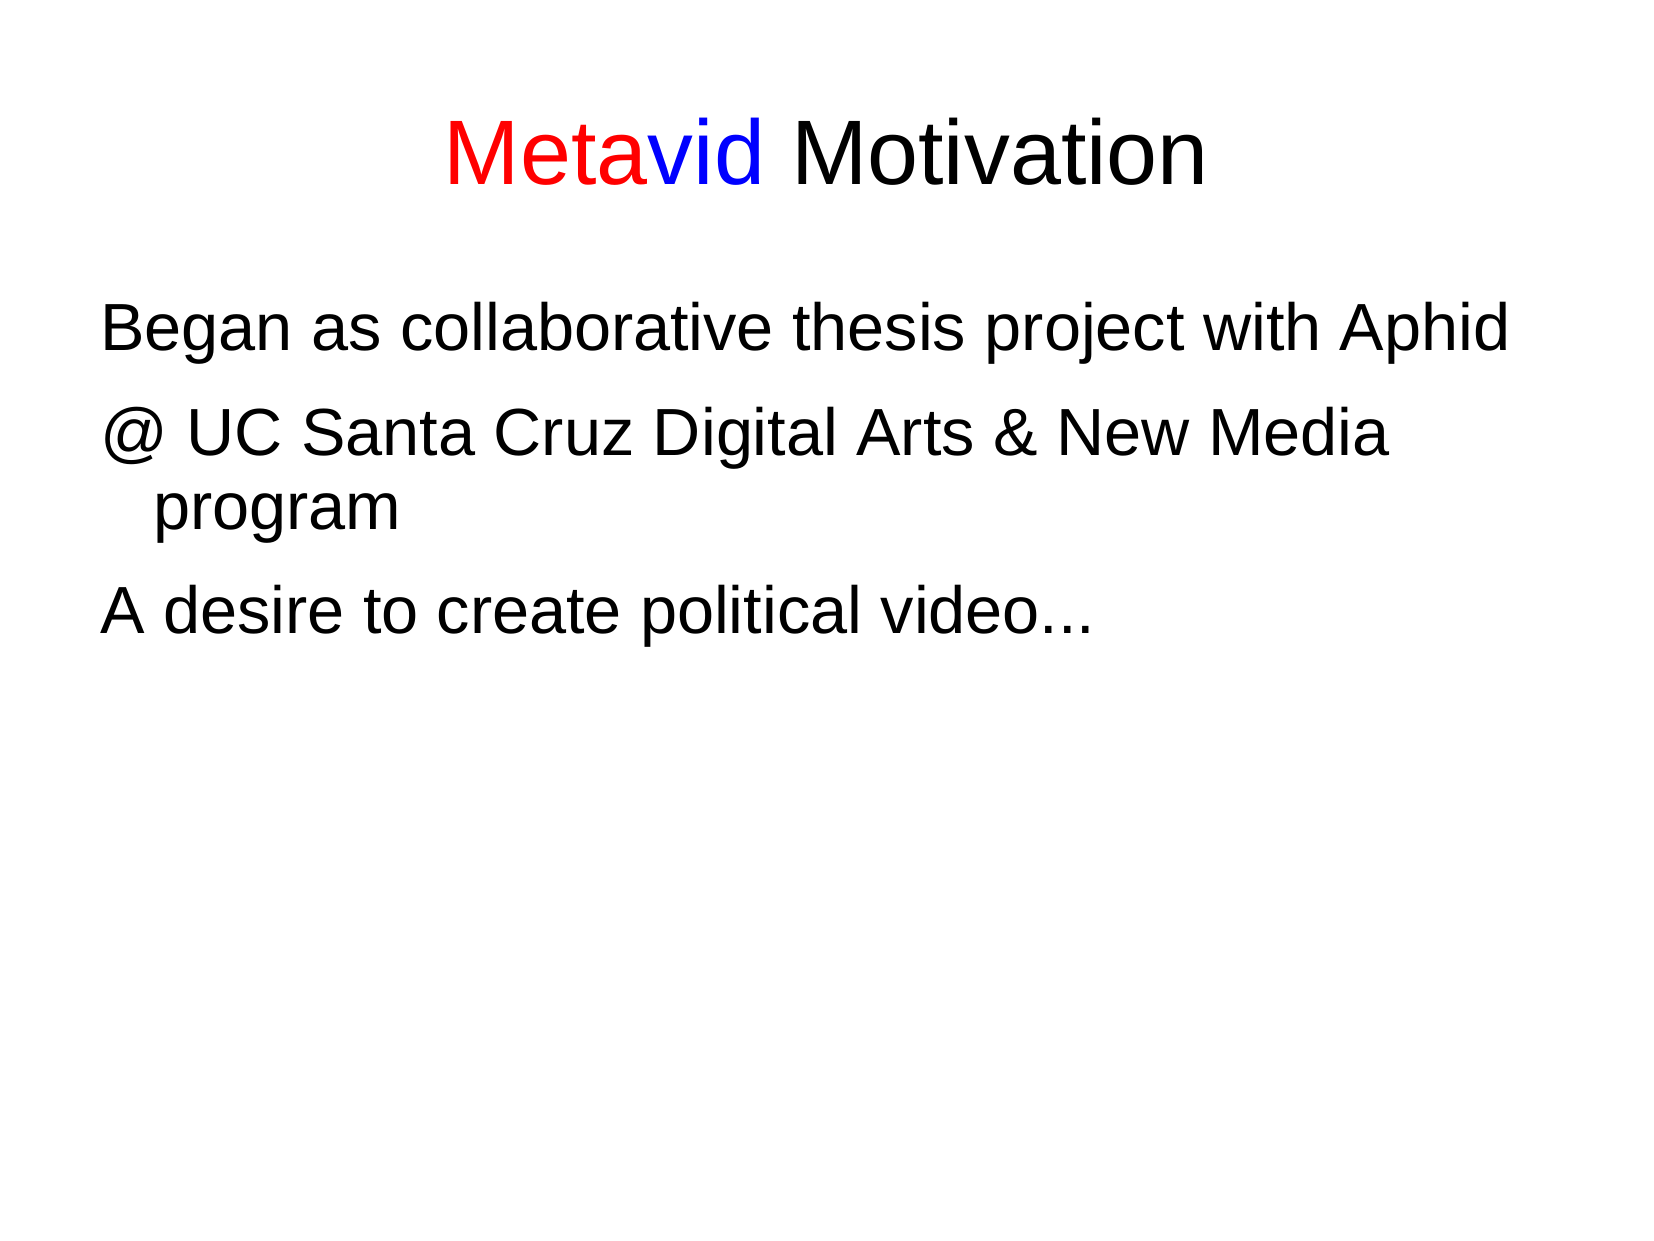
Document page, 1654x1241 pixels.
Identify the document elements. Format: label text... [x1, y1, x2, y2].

list Began as collaborative thesis project with Aphid @ UC Santa Cruz Digital Arts & New Media program A desire to create political video... [82, 290, 1571, 1094]
title Metavid Motivation [82, 56, 1571, 250]
